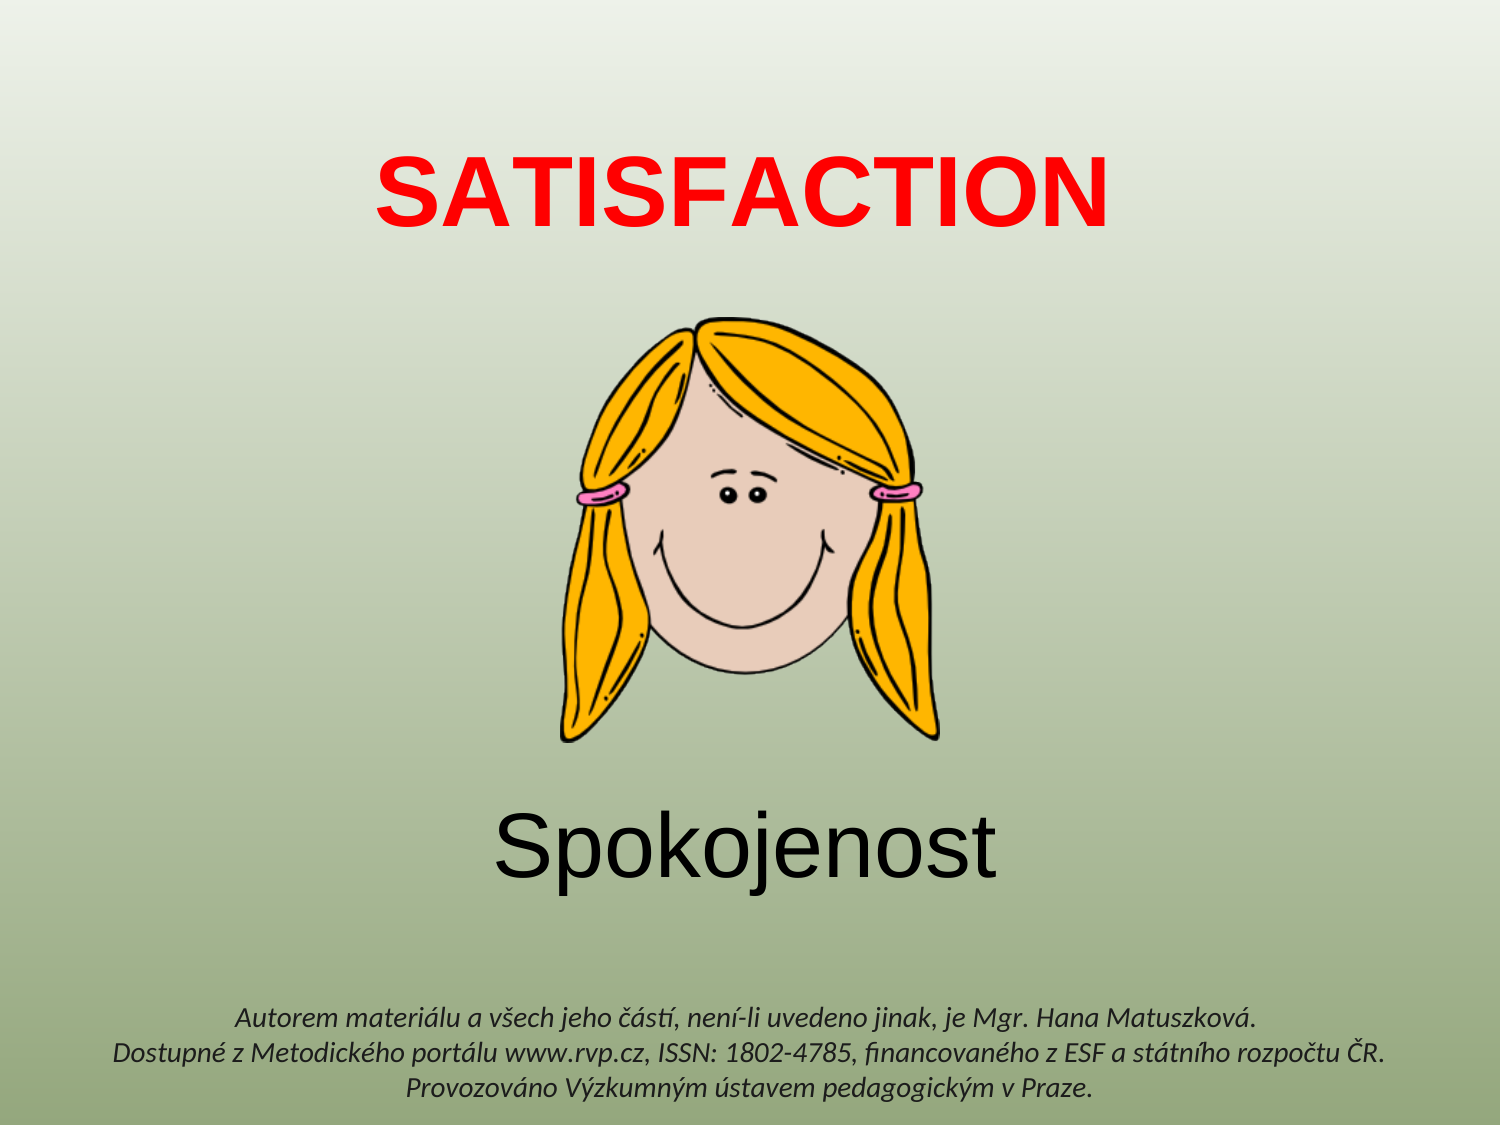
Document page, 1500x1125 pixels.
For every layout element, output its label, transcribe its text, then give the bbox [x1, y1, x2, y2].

text_box SATISFACTION [359, 119, 1128, 255]
text_box Spokojenost [477, 778, 1013, 905]
text_box Autorem materiálu a všech jeho částí, není-li uvedeno jinak, je Mgr. Hana Matuszková. Dostupné z Metodického portálu www.rvp.cz, ISSN: 1802-4785, financovaného z ESF a státního rozpočtu ČR. Provozováno Výzkumným ústavem pedagogickým v Praze. [53, 999, 1447, 1102]
picture [560, 317, 940, 743]
